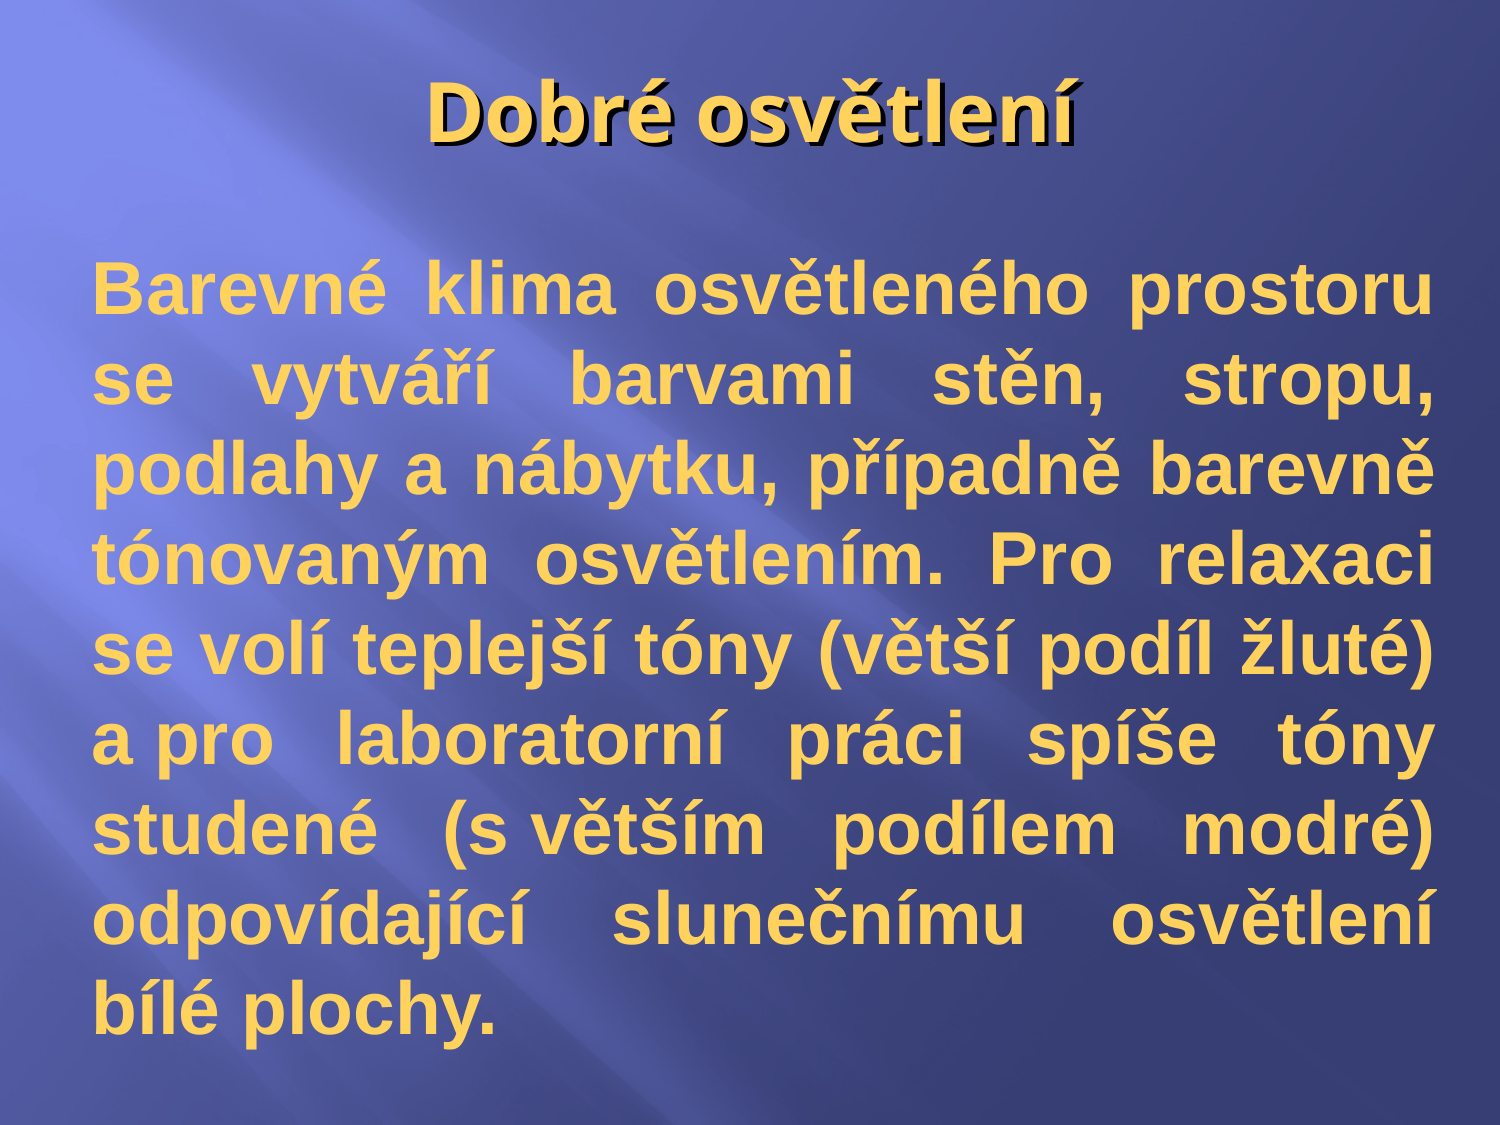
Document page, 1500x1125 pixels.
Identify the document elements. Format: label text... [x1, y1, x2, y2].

text_box Barevné klima osvětleného prostoru se vytváří barvami stěn, stropu, podlahy a nábytku, případně barevně tónovaným osvětlením. Pro relaxaci se volí teplejší tóny (větší podíl žluté) a pro laboratorní práci spíše tóny studené (s větším podílem modré) odpovídající slunečnímu osvětlení bílé plochy. [76, 231, 1459, 1047]
title Dobré osvětlení [75, 45, 1426, 173]
